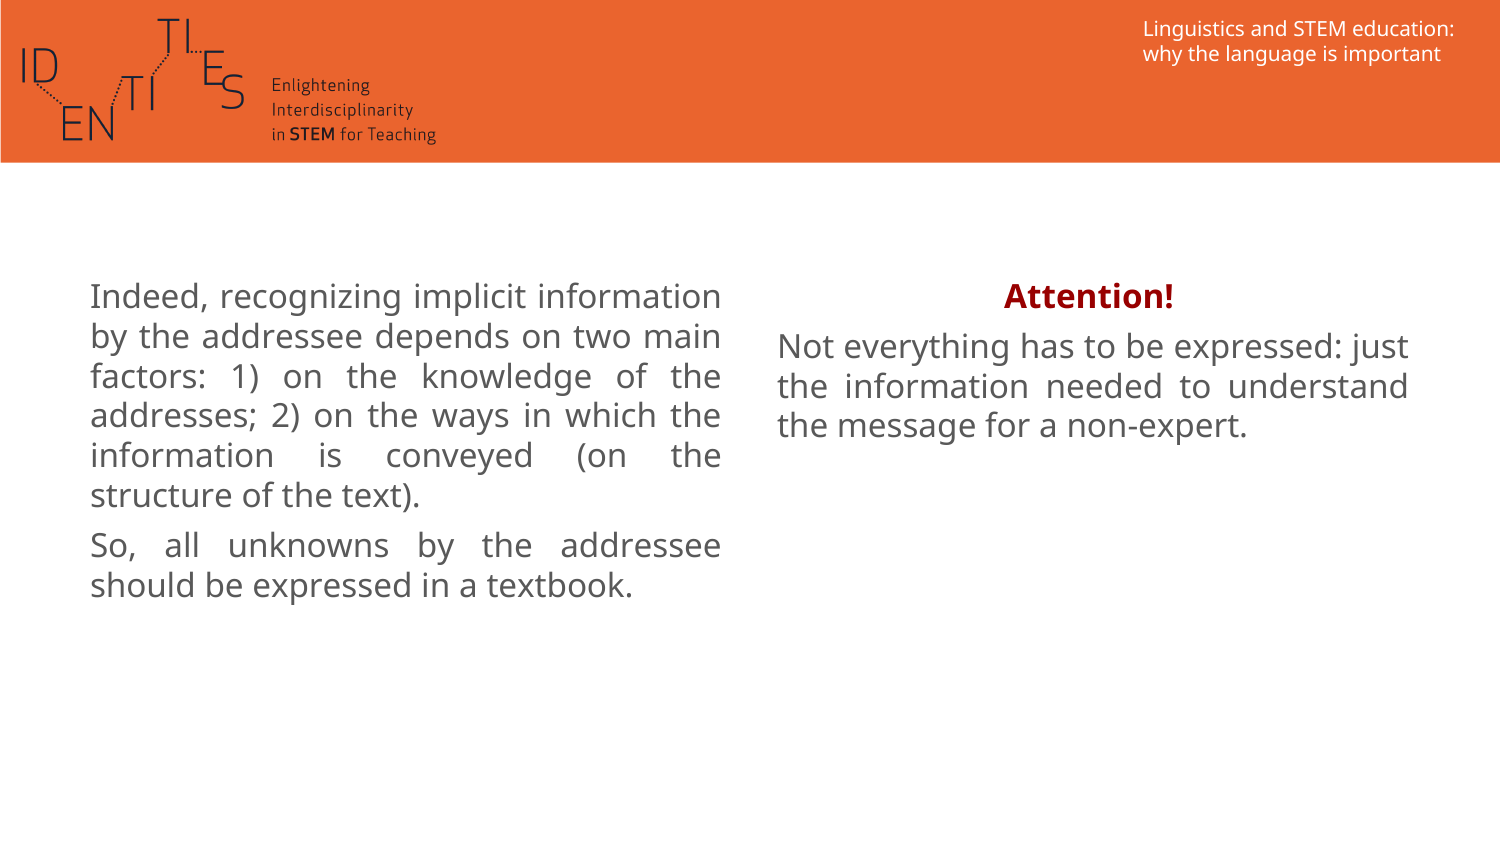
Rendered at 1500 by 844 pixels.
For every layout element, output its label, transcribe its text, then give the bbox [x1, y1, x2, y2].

text_box [0, 0, 1500, 163]
list Indeed, recognizing implicit information by the addressee depends on two main factors: 1) on the knowledge of the addresses; 2) on the ways in which the information is conveyed (on the structure of the text). So, all unknowns by the addressee should be expressed in a textbook. [75, 267, 738, 754]
text_box Linguistics and STEM education: why the language is important [1128, 7, 1500, 155]
list Attention! Not everything has to be expressed: just the information needed to understand the message for a non-expert. [761, 267, 1426, 754]
picture [22, 15, 436, 148]
